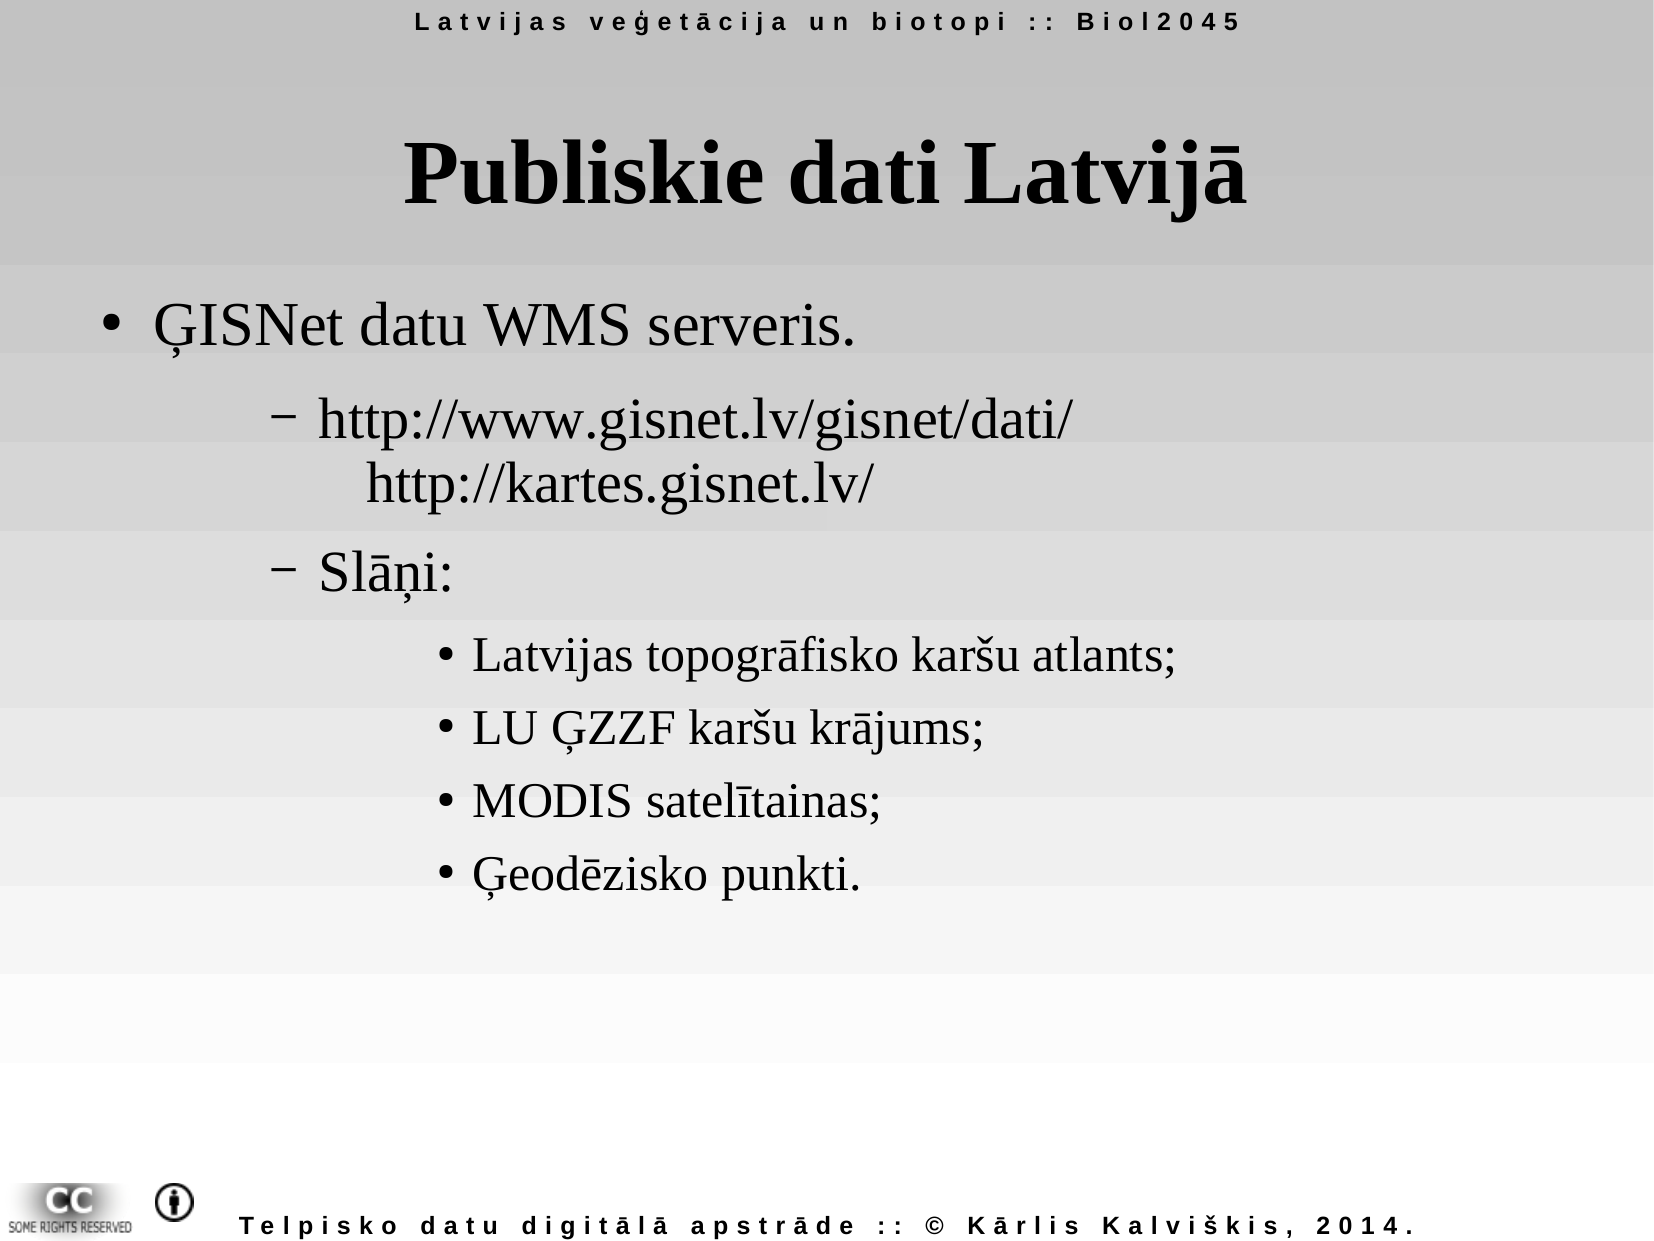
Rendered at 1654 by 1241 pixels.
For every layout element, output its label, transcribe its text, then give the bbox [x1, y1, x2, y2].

list ĢISNet datu WMS serveris. http://www.gisnet.lv/gisnet/dati/ http://kartes.gisnet.lv/ Slāņi: Latvijas topogrāfisko karšu atlants; LU ĢZZF karšu krājums; MODIS satelītainas; Ģeodēzisko punkti. [82, 289, 1571, 1098]
title Publiskie dati Latvijā [29, 56, 1625, 289]
picture [0, 0, 1654, 1241]
